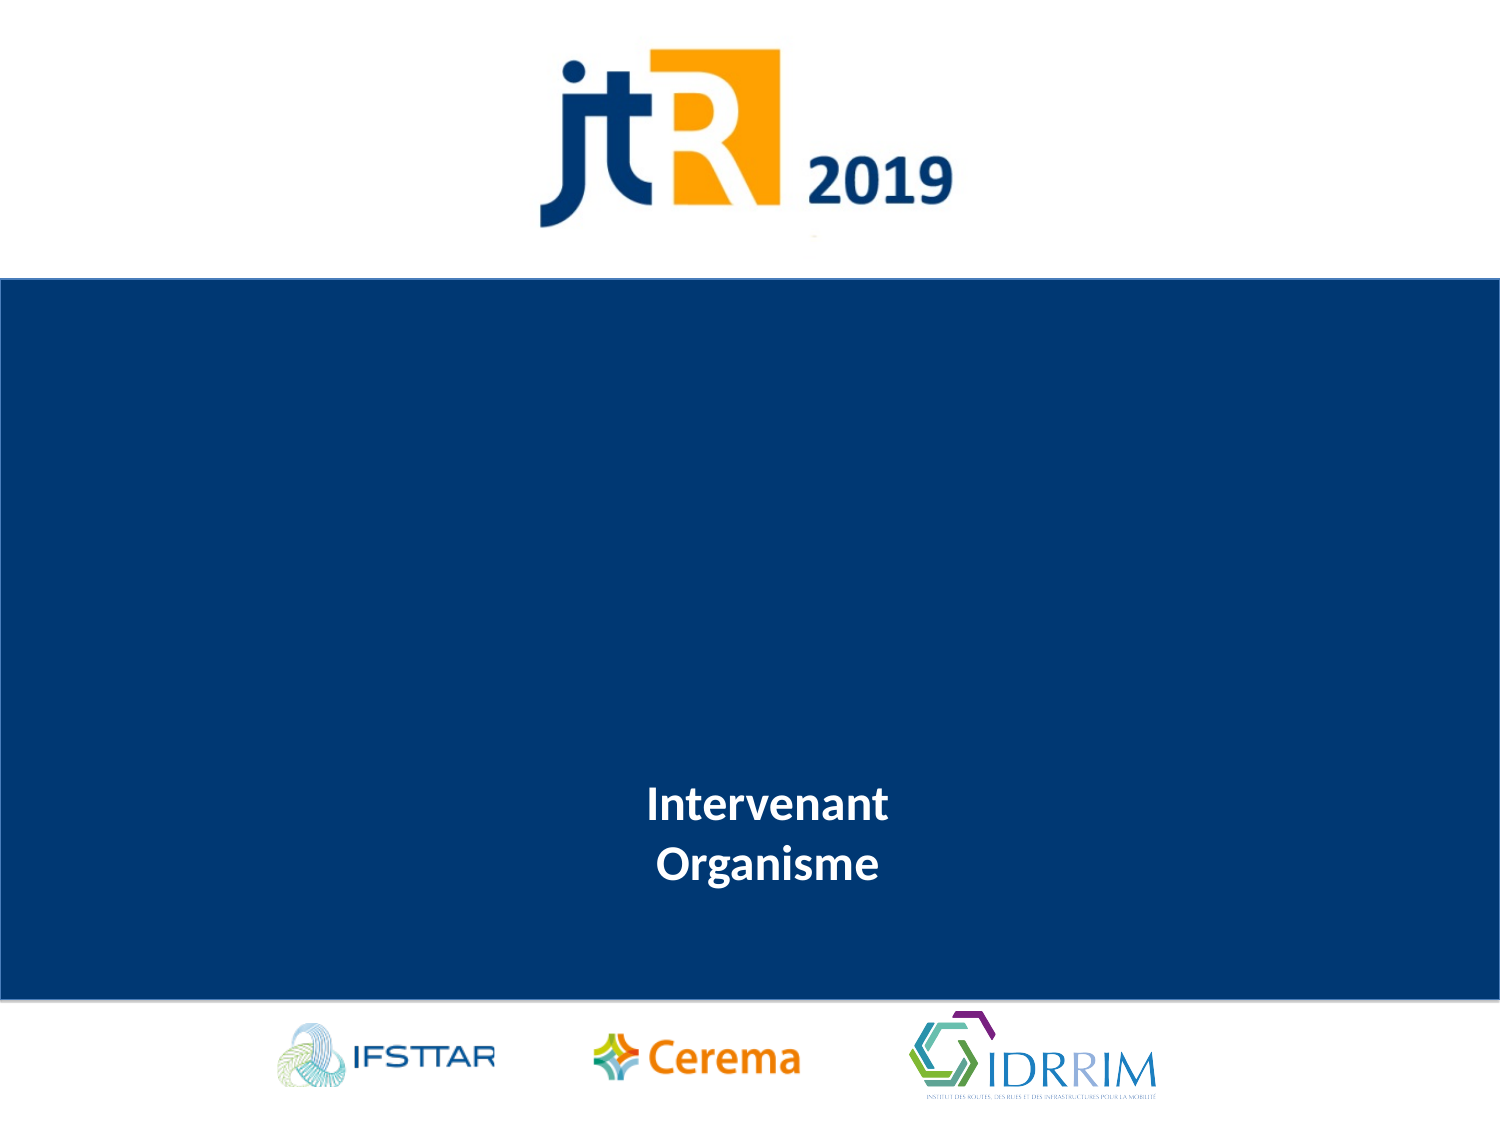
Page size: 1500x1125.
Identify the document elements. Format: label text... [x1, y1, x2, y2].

picture [513, 19, 993, 256]
text_box Intervenant Organisme [171, 763, 1365, 899]
